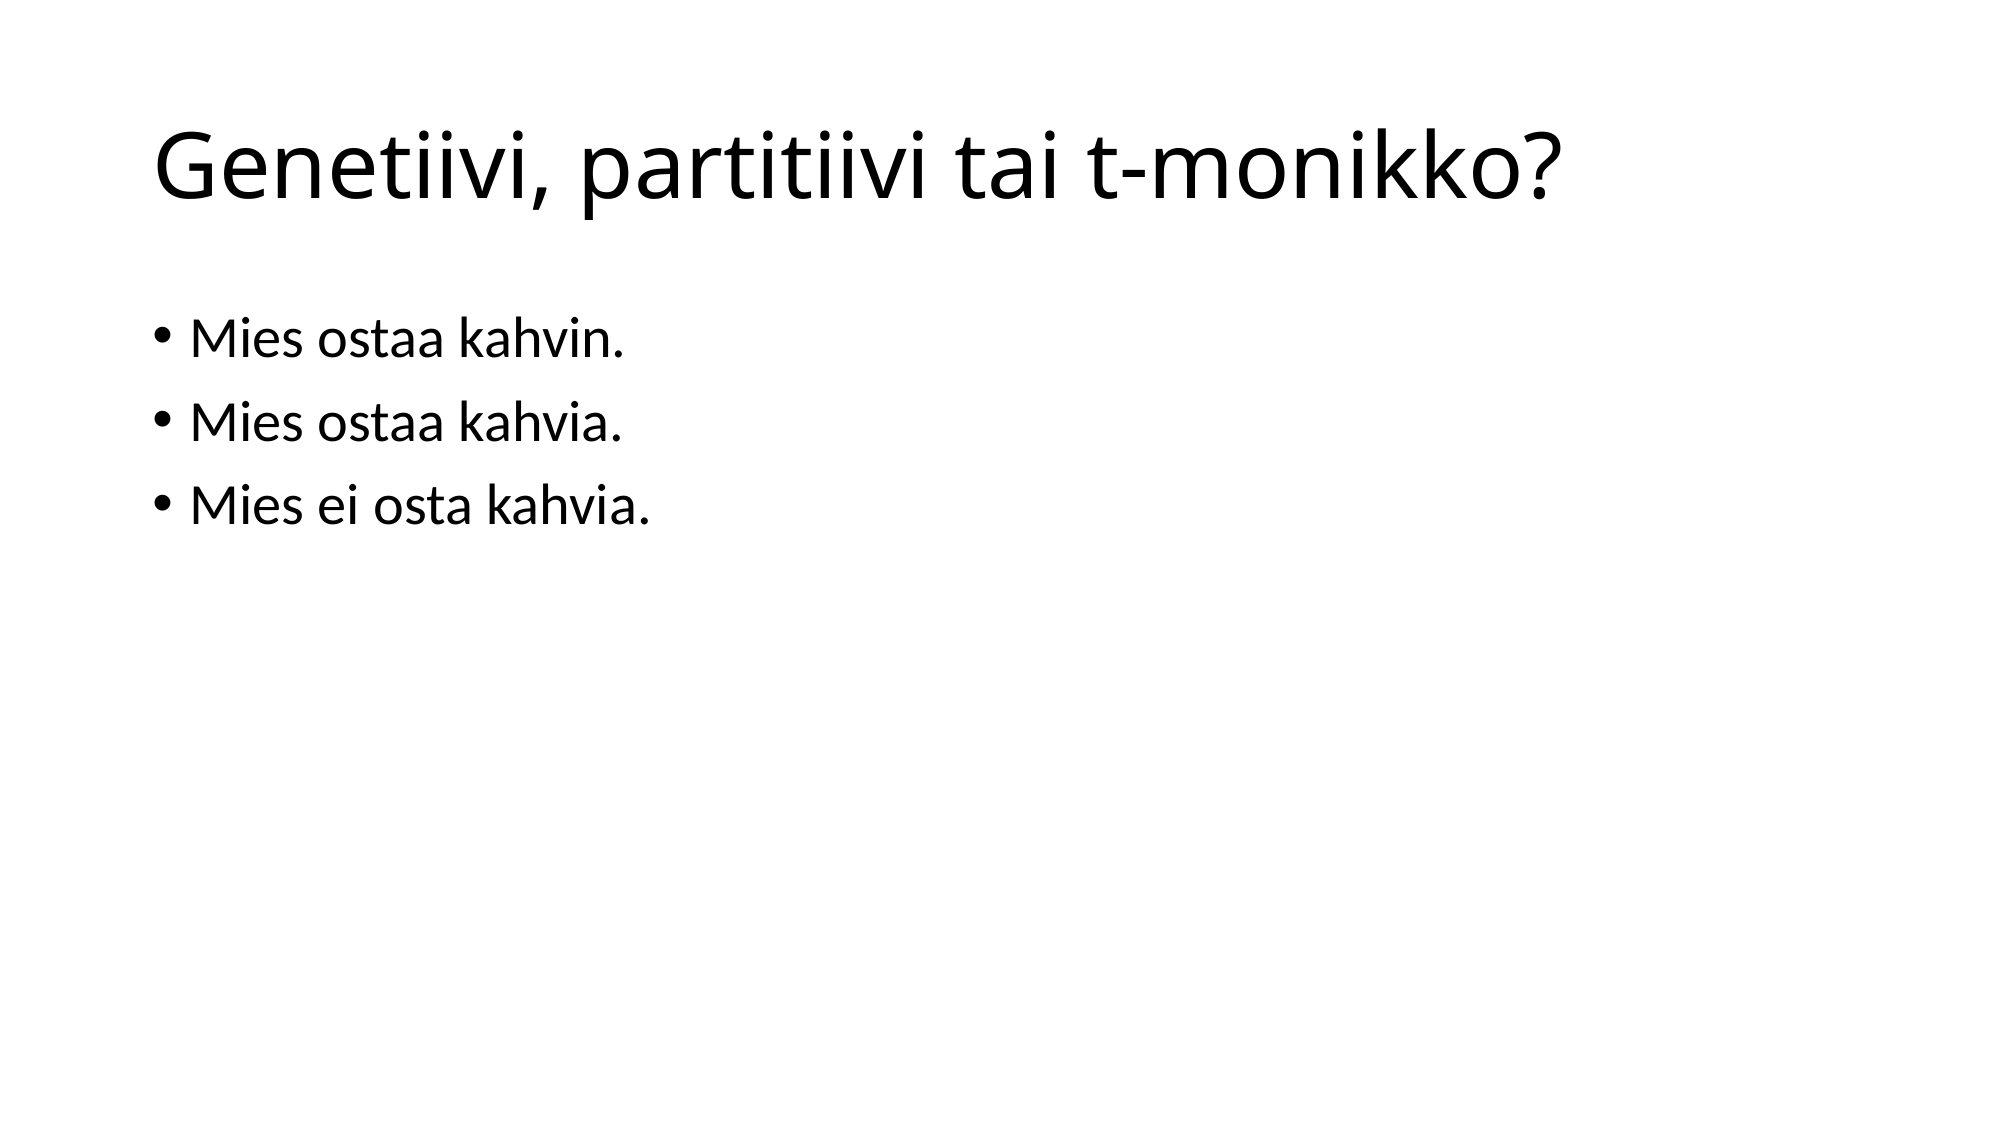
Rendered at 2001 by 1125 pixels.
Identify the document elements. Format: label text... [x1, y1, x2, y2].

title Genetiivi, partitiivi tai t-monikko? [137, 59, 1863, 278]
list Mies ostaa kahvin. Mies ostaa kahvia. Mies ei osta kahvia. [137, 299, 1863, 1014]
